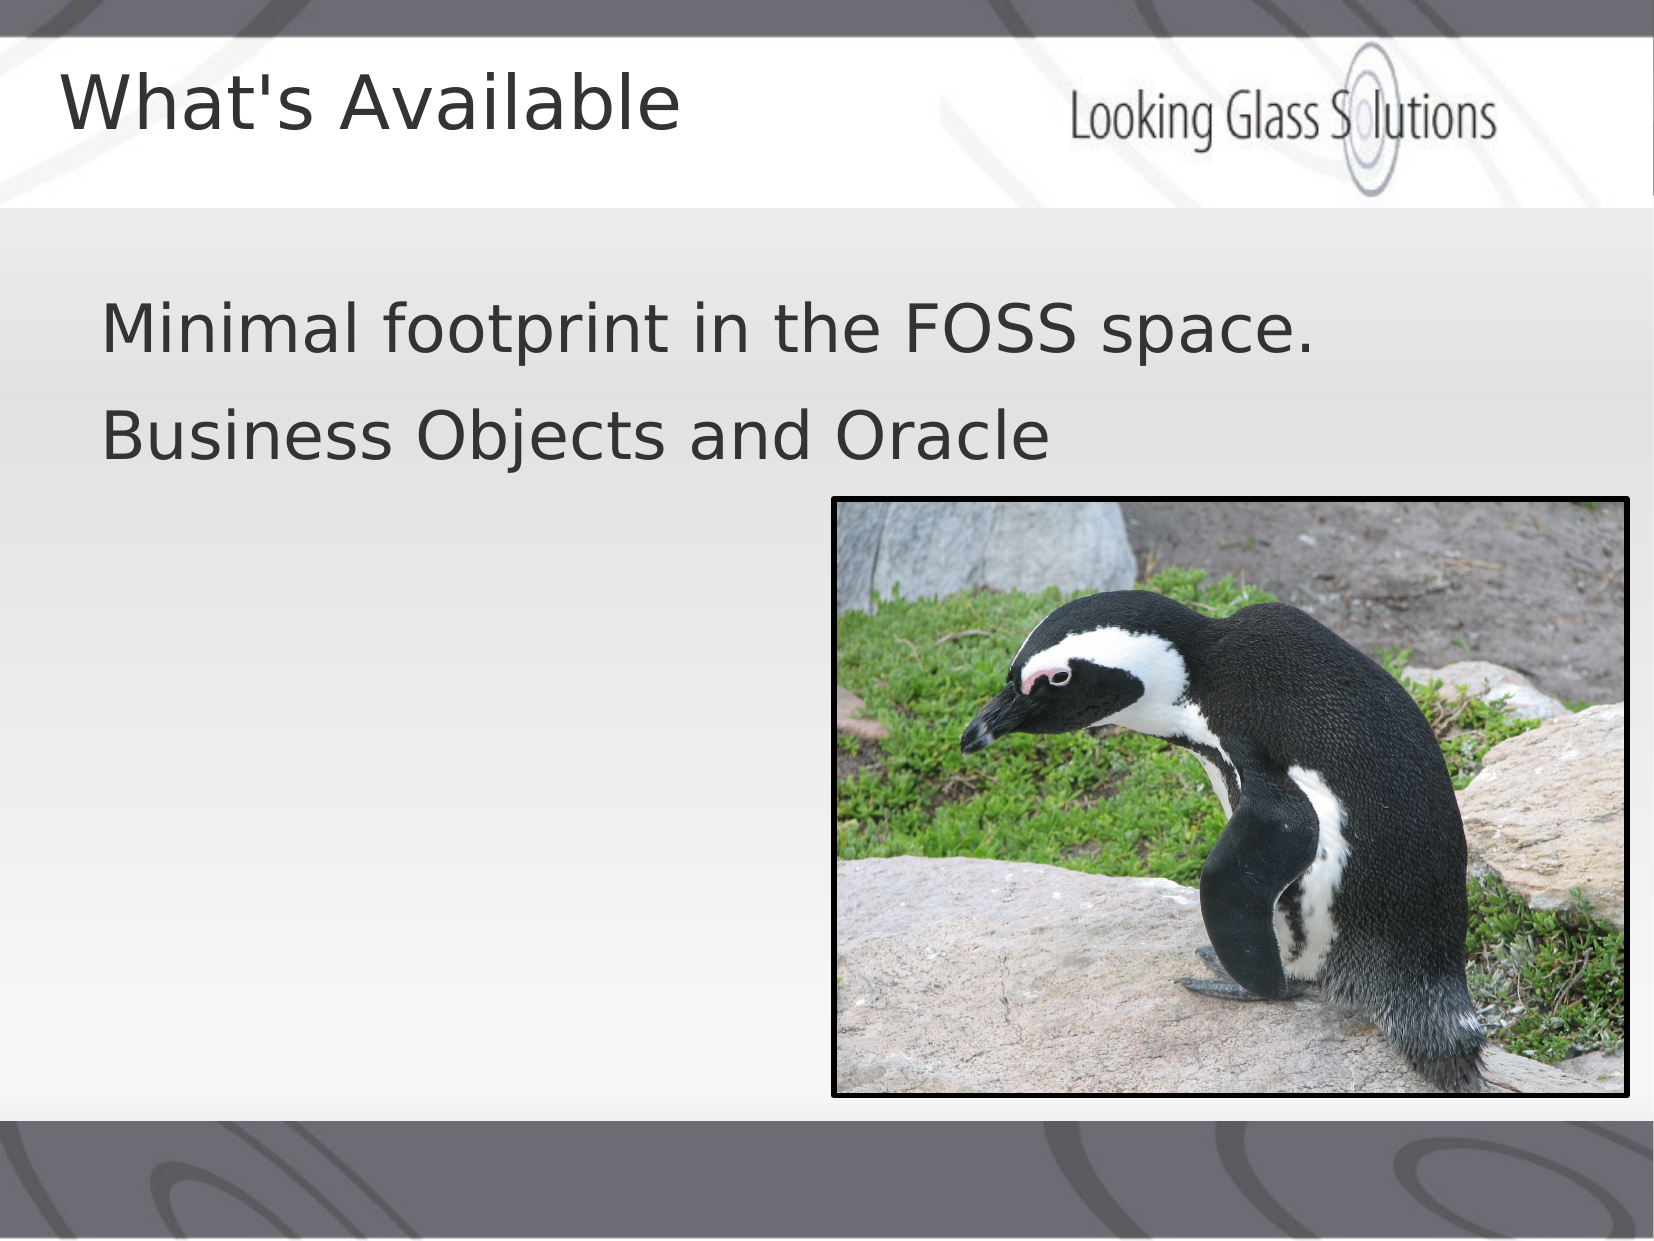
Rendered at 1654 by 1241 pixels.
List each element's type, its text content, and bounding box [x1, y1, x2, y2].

picture [0, 0, 1654, 1241]
title What's Available [59, 29, 1270, 178]
list Minimal footprint in the FOSS space. Business Objects and Oracle [82, 290, 1571, 1109]
